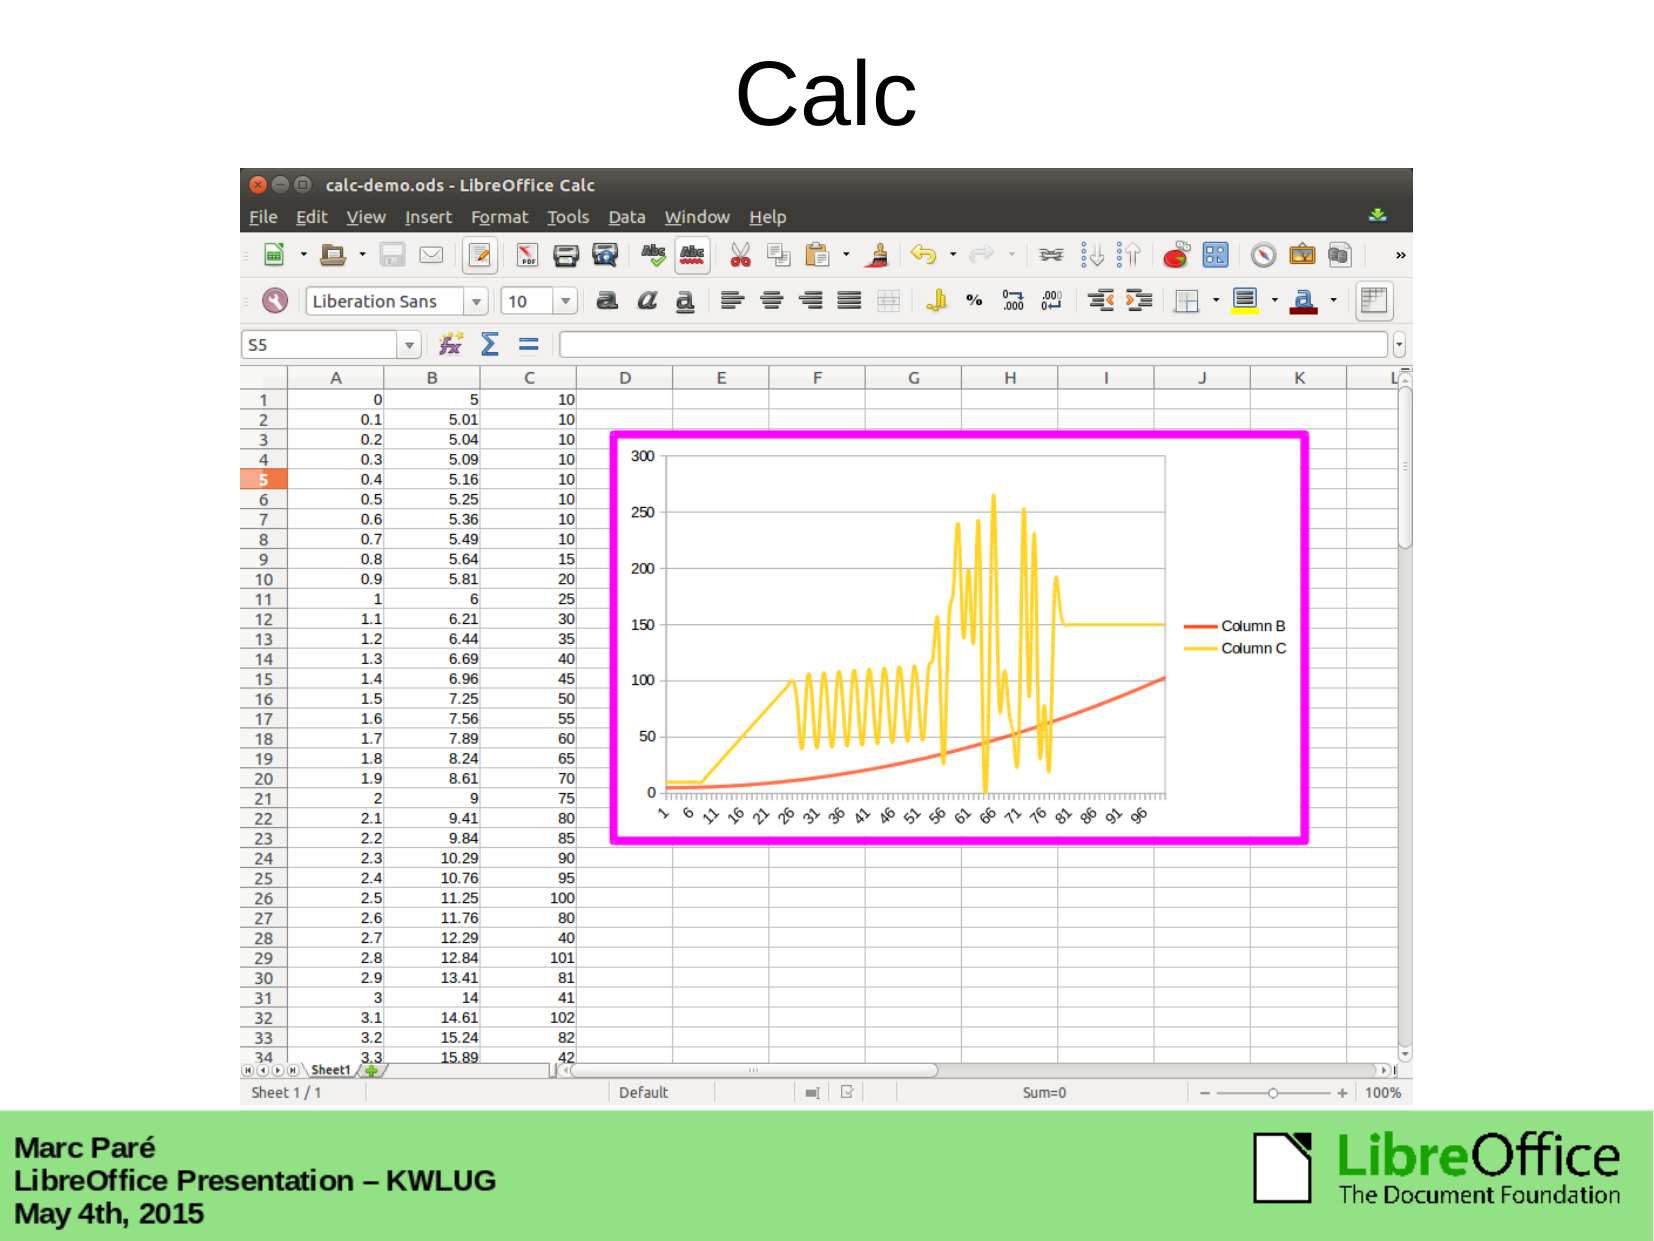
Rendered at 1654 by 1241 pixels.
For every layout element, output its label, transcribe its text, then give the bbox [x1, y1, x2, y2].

title Calc [82, 0, 1571, 198]
picture [0, 0, 1654, 1241]
